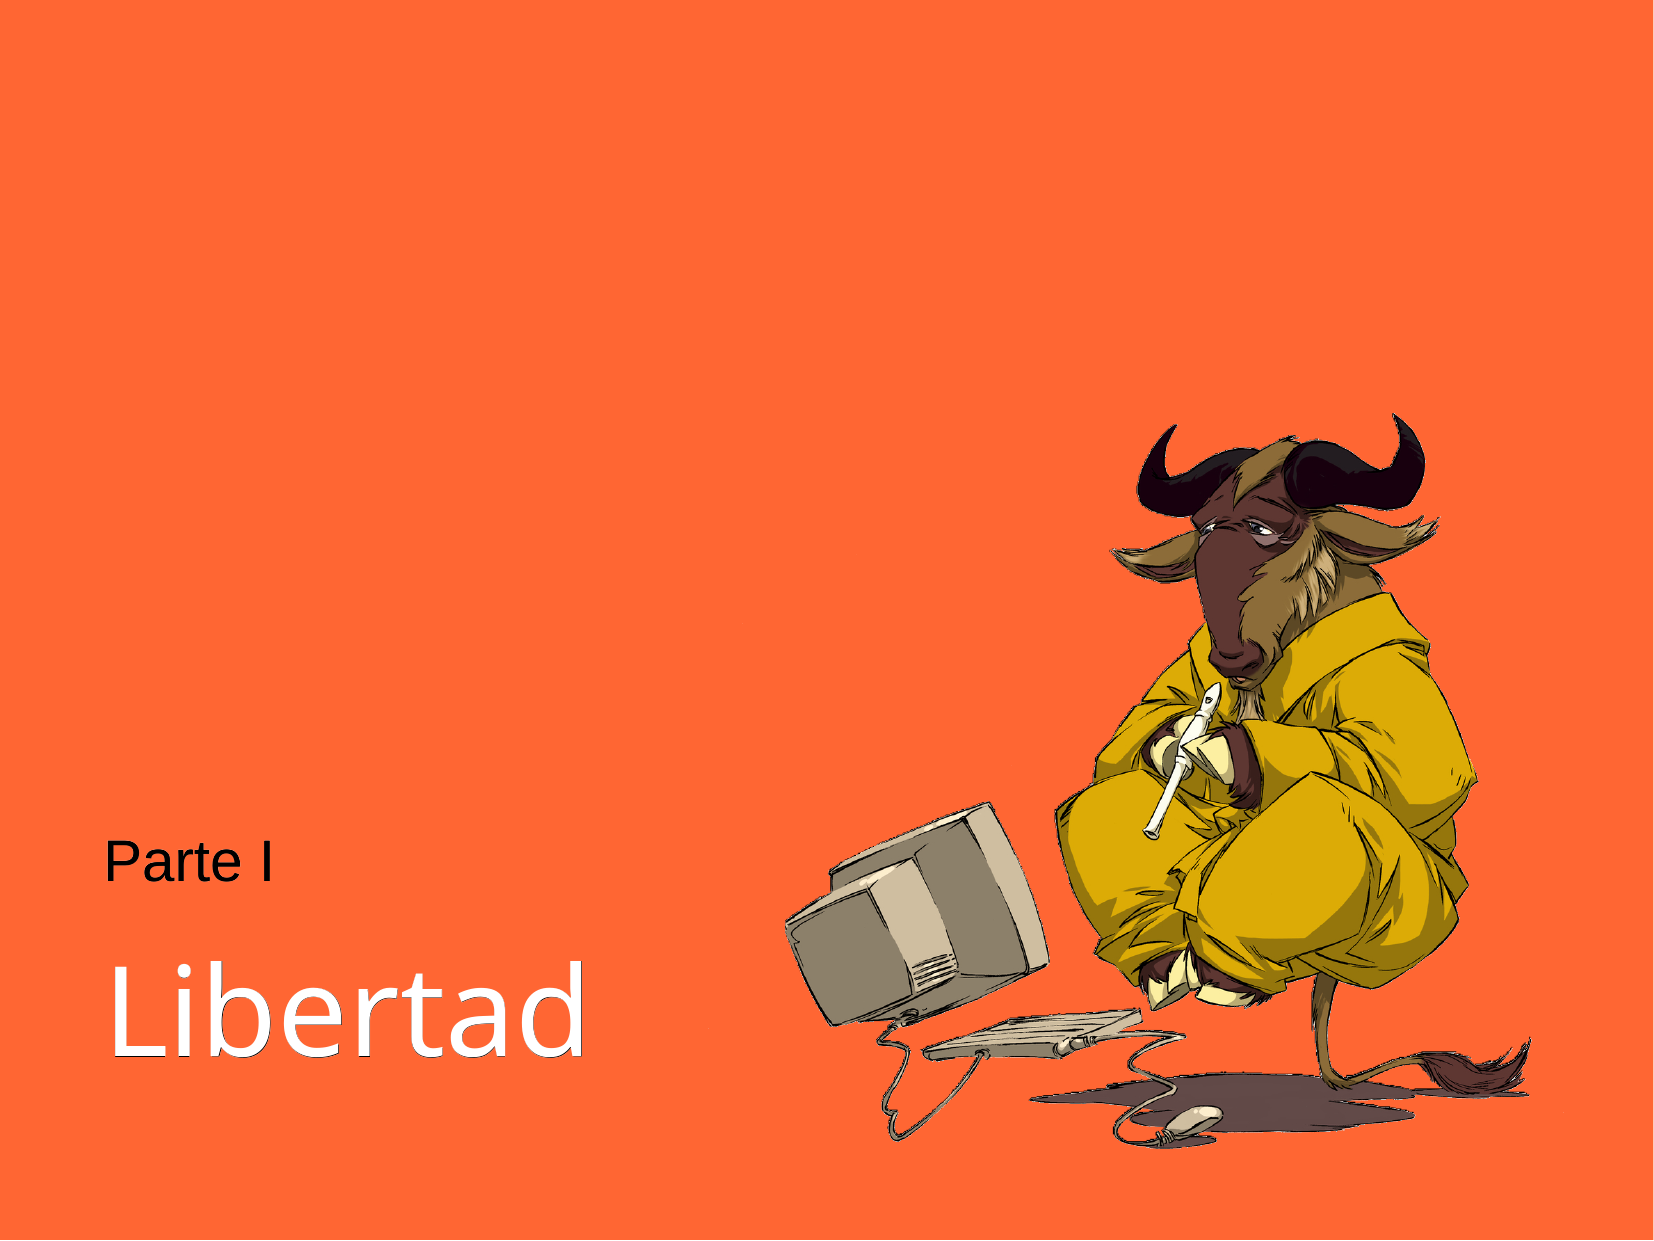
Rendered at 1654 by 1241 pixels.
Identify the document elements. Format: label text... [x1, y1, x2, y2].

text_box Libertad [88, 915, 768, 1076]
picture [708, 413, 1564, 1149]
text_box Parte I [88, 820, 502, 901]
